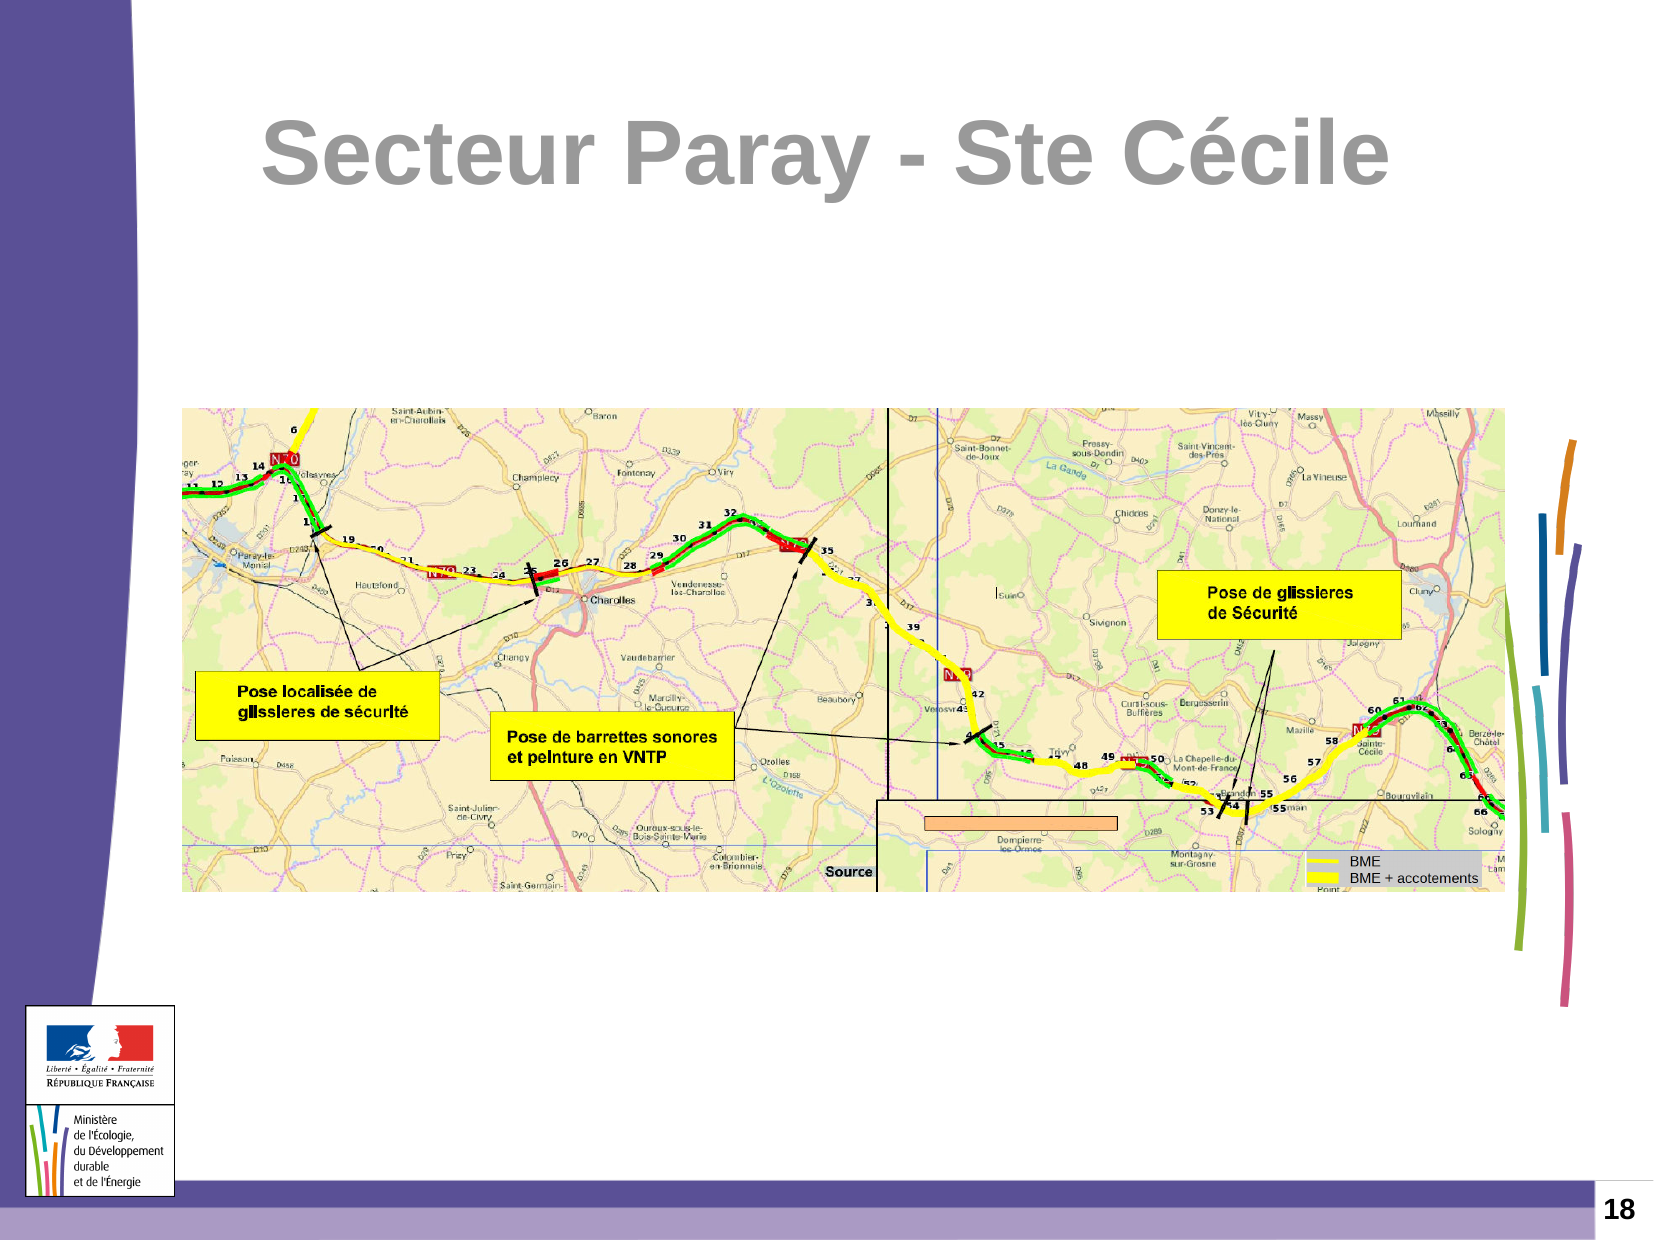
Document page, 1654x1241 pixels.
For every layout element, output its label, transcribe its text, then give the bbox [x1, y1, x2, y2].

title Secteur Paray - Ste Cécile [82, 49, 1571, 257]
picture [0, 0, 1654, 1240]
